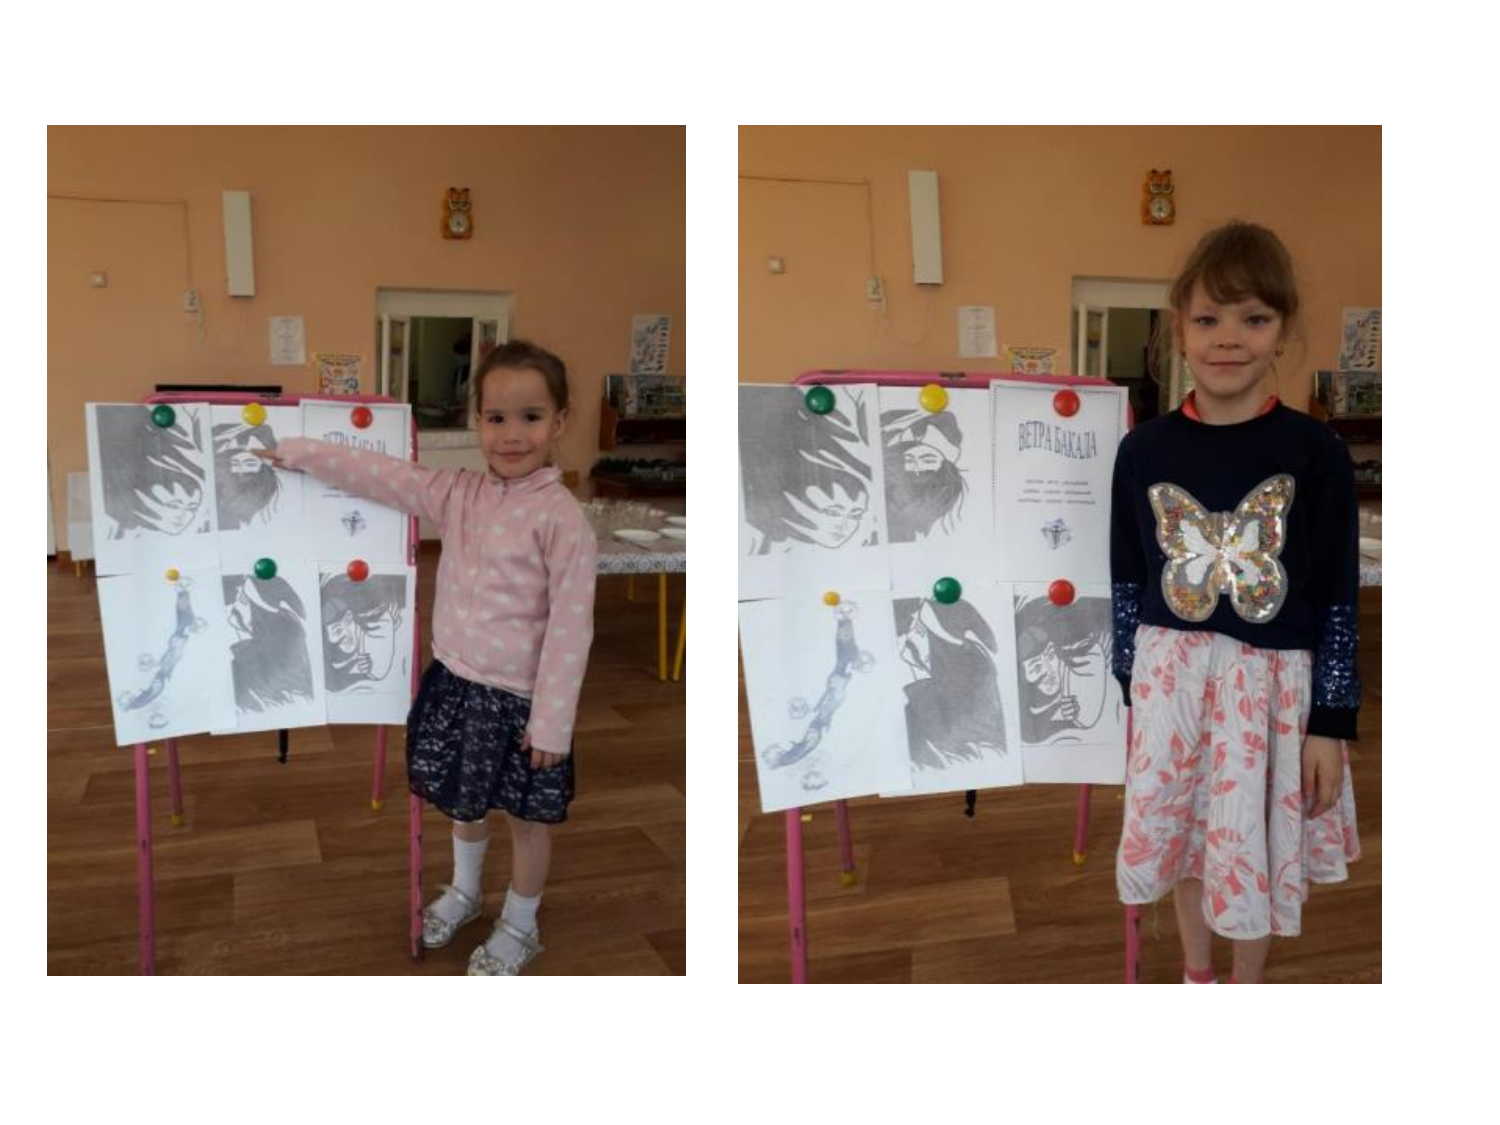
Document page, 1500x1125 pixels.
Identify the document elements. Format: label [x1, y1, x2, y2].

picture [47, 125, 686, 976]
picture [738, 125, 1382, 984]
